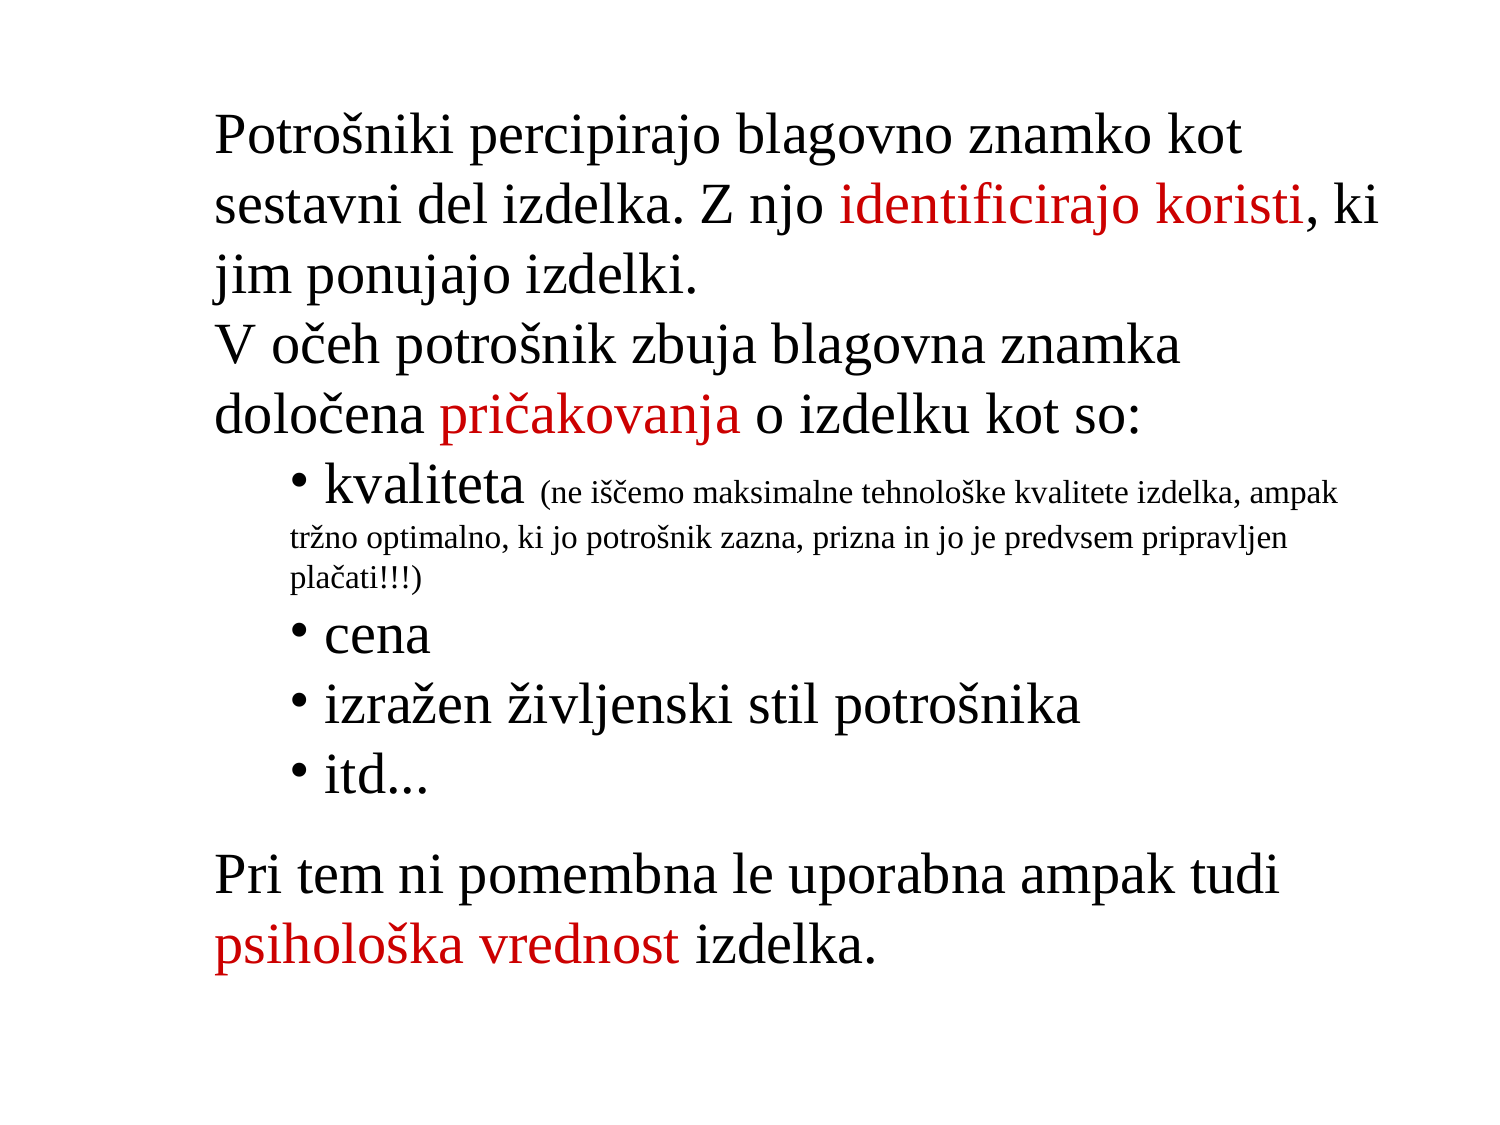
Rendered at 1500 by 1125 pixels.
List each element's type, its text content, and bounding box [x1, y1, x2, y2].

text_box Potrošniki percipirajo blagovno znamko kot sestavni del izdelka. Z njo identificirajo koristi, ki jim ponujajo izdelki. V očeh potrošnik zbuja blagovna znamka določena pričakovanja o izdelku kot so: kvaliteta (ne iščemo maksimalne tehnološke kvalitete izdelka, ampak tržno optimalno, ki jo potrošnik zazna, prizna in jo je predvsem pripravljen plačati!!!) cena izražen življenski stil potrošnika itd... Pri tem ni pomembna le uporabna ampak tudi psihološka vrednost izdelka. [200, 87, 1401, 983]
